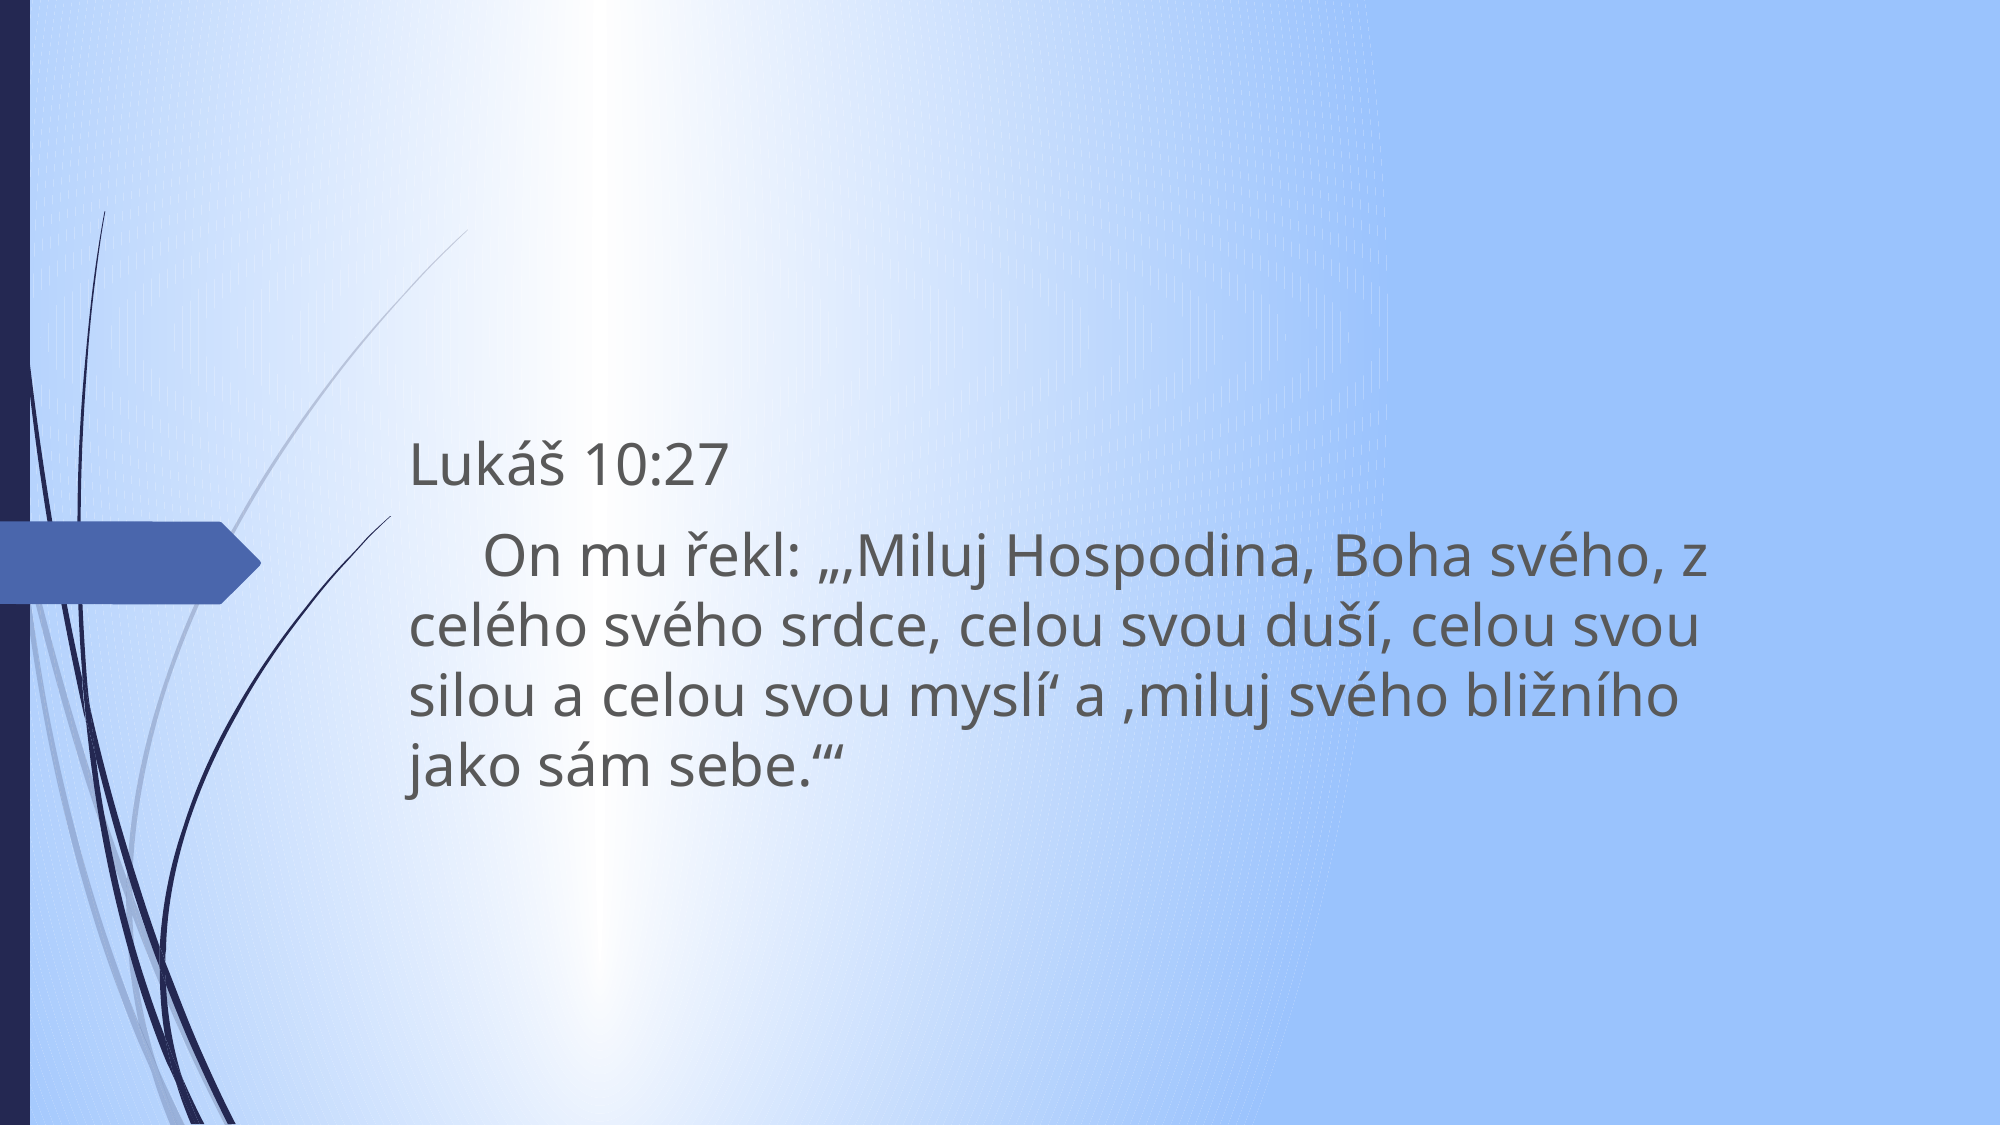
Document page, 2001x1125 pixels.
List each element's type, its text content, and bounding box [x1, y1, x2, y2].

list Lukáš 10:27 On mu řekl: „‚Miluj Hospodina, Boha svého, z celého svého srdce, celou svou duší, celou svou silou a celou svou myslí‘ a ‚miluj svého bližního jako sám sebe.‘“ [393, 410, 1737, 815]
